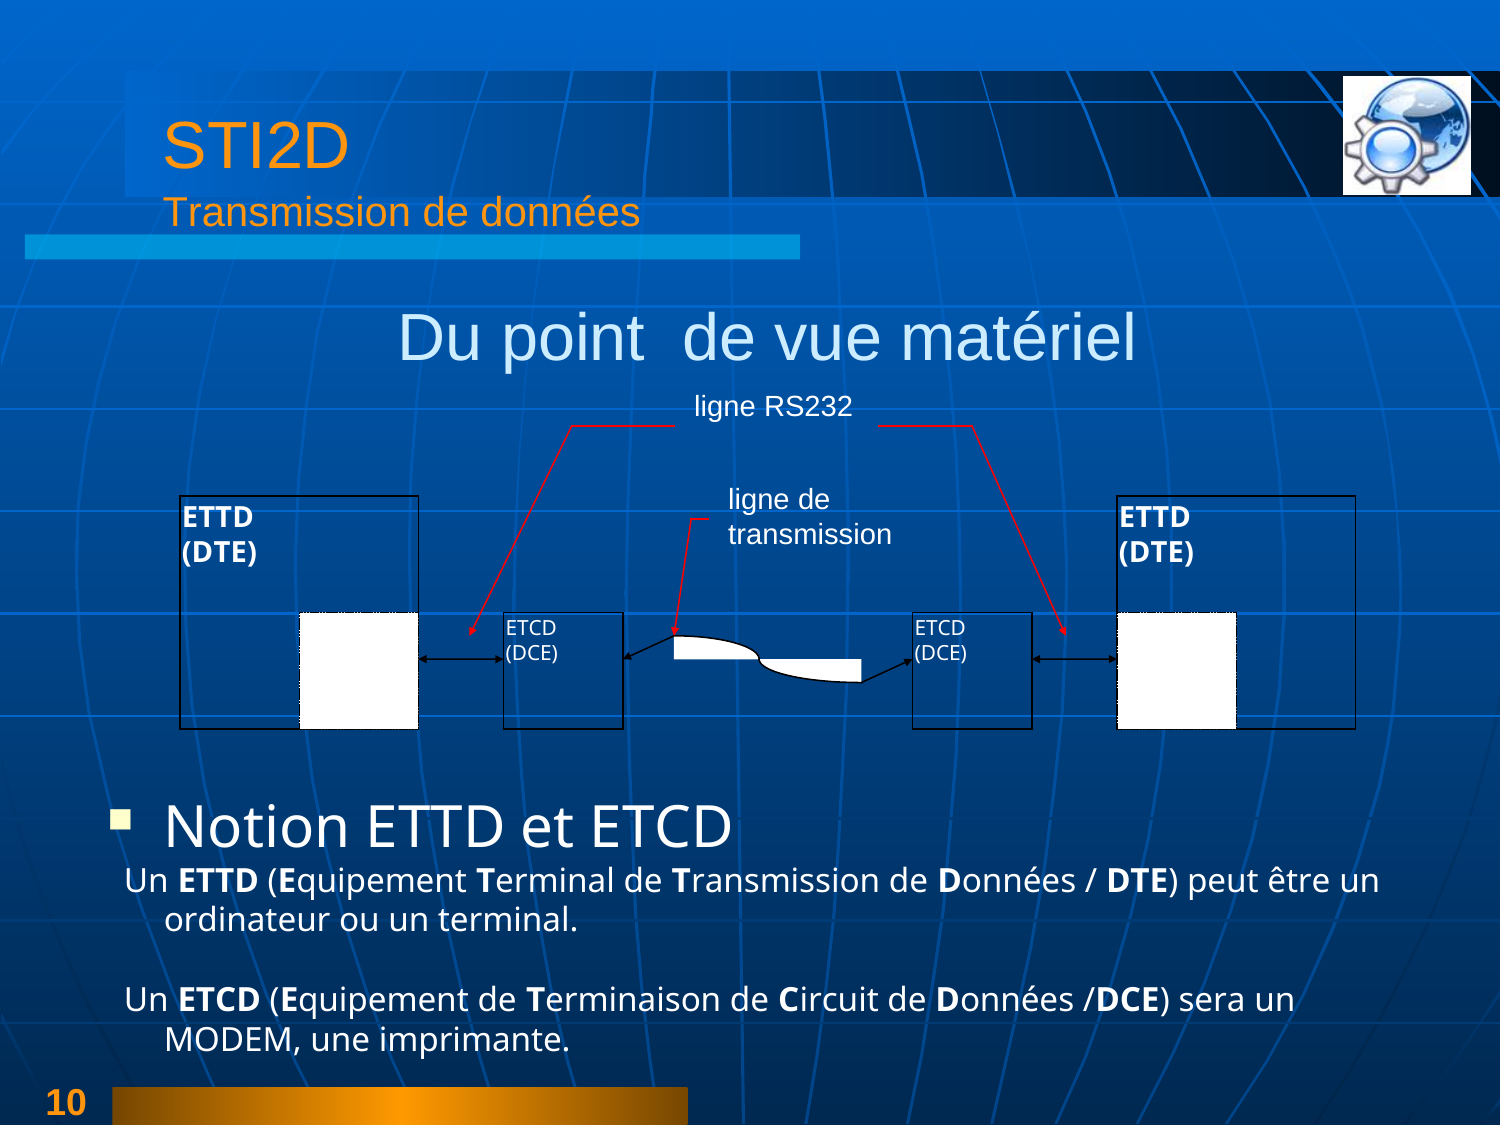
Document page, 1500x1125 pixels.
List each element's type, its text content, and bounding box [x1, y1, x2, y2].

text_box ETCD (DCE) [912, 612, 1032, 730]
text_box ETTD (DTE) [1116, 495, 1356, 730]
text_box ligne RS232 [692, 385, 878, 449]
text_box ETTD (DTE) [179, 495, 419, 730]
list Notion ETTD et ETCD Un ETTD (Equipement Terminal de Transmission de Données / DTE) peut être un ordinateur ou un terminal. Un ETCD (Equipement de Terminaison de Circuit de Données /DCE) sera un MODEM, une imprimante. [92, 781, 1443, 1087]
text_box [673, 635, 862, 683]
title Du point de vue matériel [92, 240, 1443, 428]
text_box ETCD (DCE) [503, 612, 623, 730]
text_box Interface Série [299, 612, 419, 730]
text_box Interface Série [1116, 612, 1237, 730]
picture [1343, 76, 1471, 195]
text_box ligne de transmission [726, 478, 930, 589]
